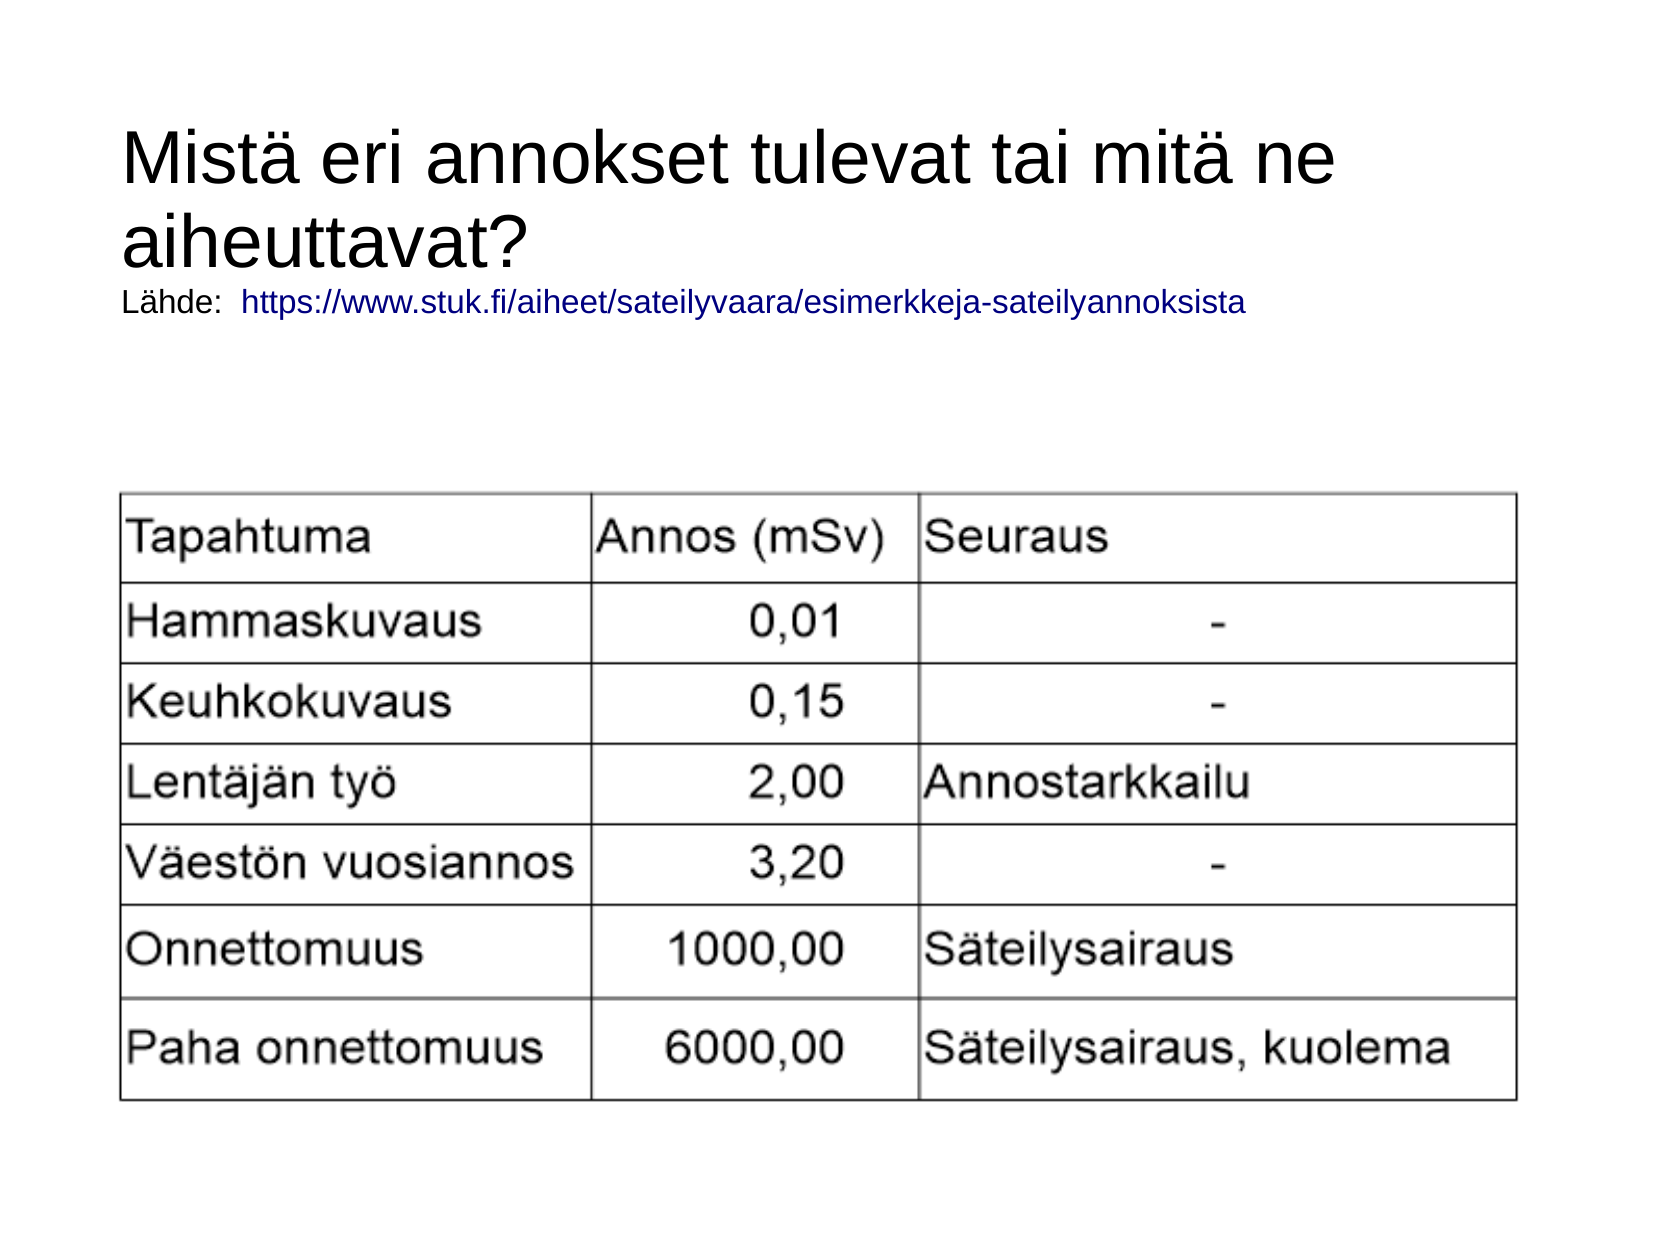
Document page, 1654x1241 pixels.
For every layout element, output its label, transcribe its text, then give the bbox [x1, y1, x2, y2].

text_box Mistä eri annokset tulevat tai mitä ne aiheuttavat? Lähde: https://www.stuk.fi/aiheet/sateilyvaara/esimerkkeja-sateilyannoksista [106, 108, 1607, 329]
picture [47, 413, 1587, 1142]
